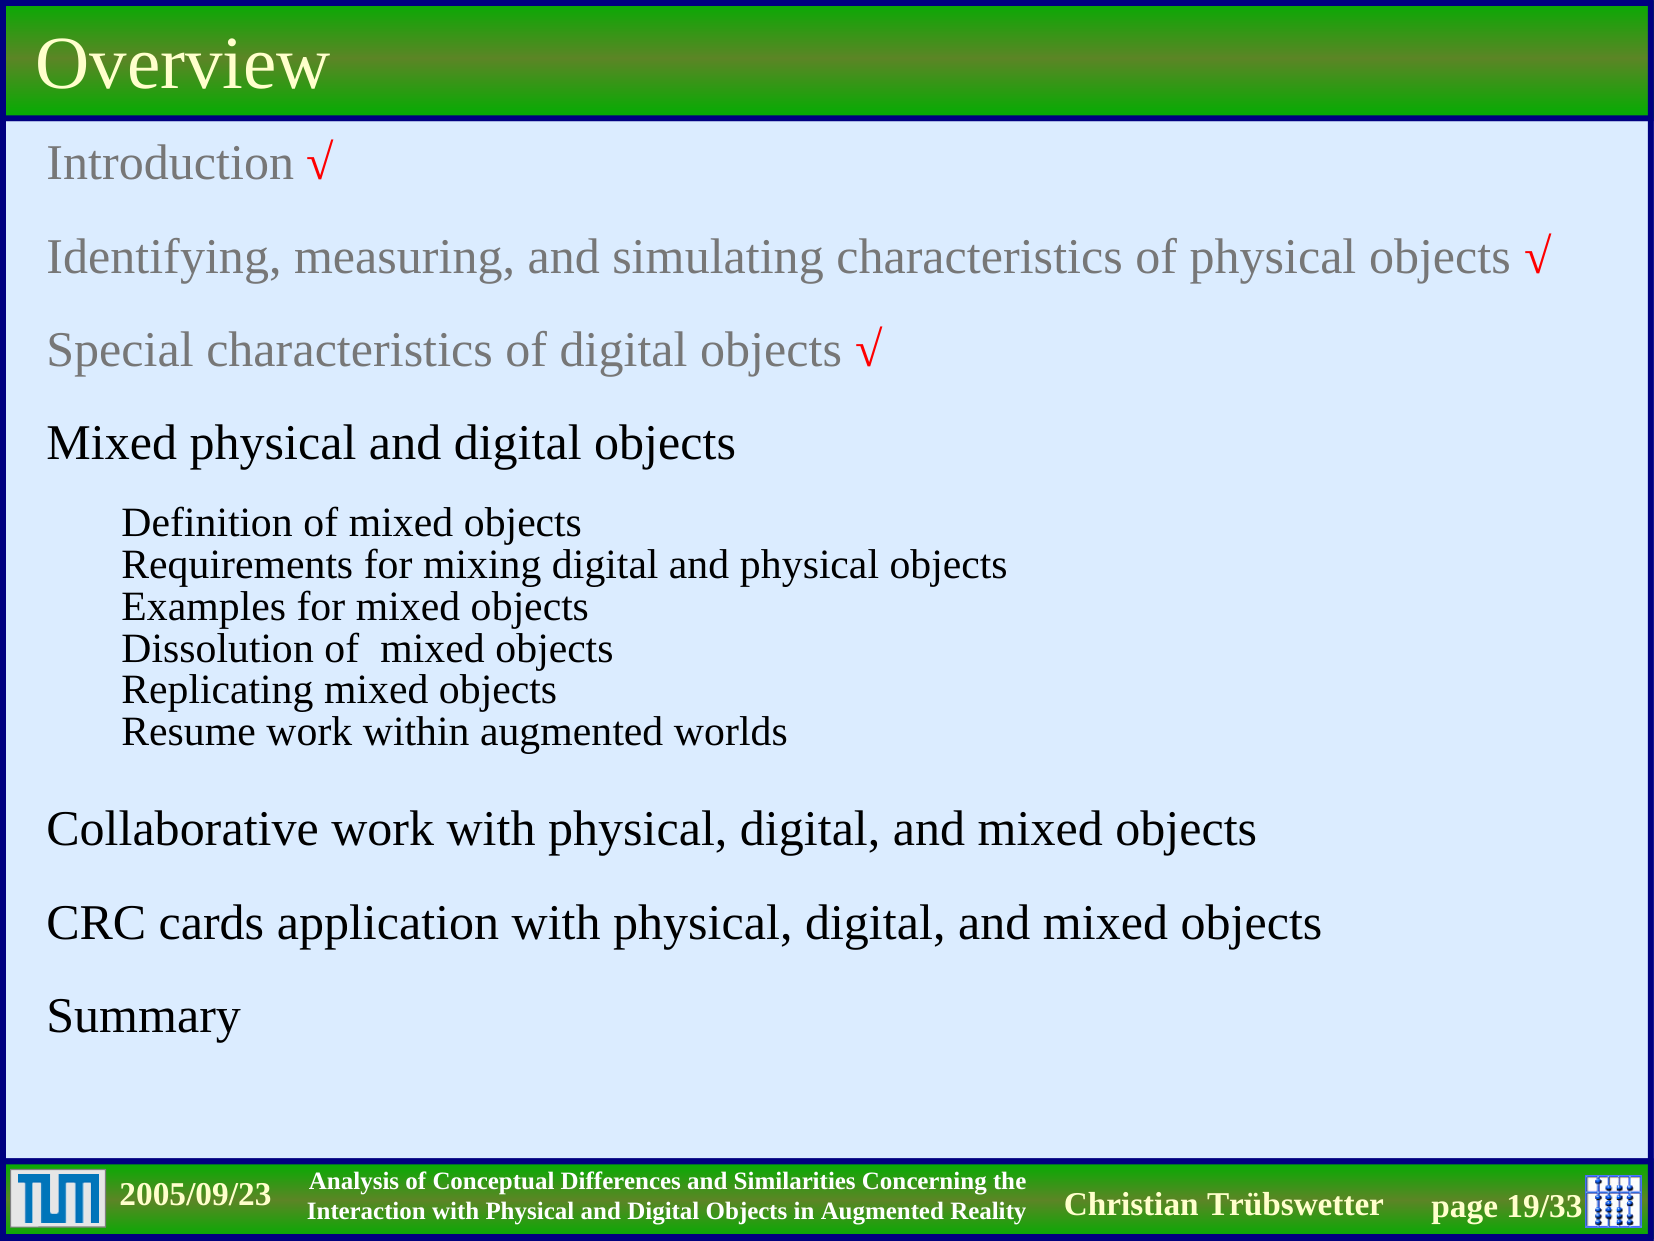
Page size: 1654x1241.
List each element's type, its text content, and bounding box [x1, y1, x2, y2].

picture [1585, 1175, 1642, 1228]
list Introduction √ Identifying, measuring, and simulating characteristics of physical objects √ Special characteristics of digital objects √ Mixed physical and digital objects Definition of mixed objects Requirements for mixing digital and physical objects Examples for mixed objects Dissolution of mixed objects Replicating mixed objects Resume work within augmented worlds Collaborative work with physical, digital, and mixed objects CRC cards application with physical, digital, and mixed objects Summary [29, 147, 1622, 1140]
picture [18, 1174, 99, 1223]
title Overview [35, 0, 1628, 176]
